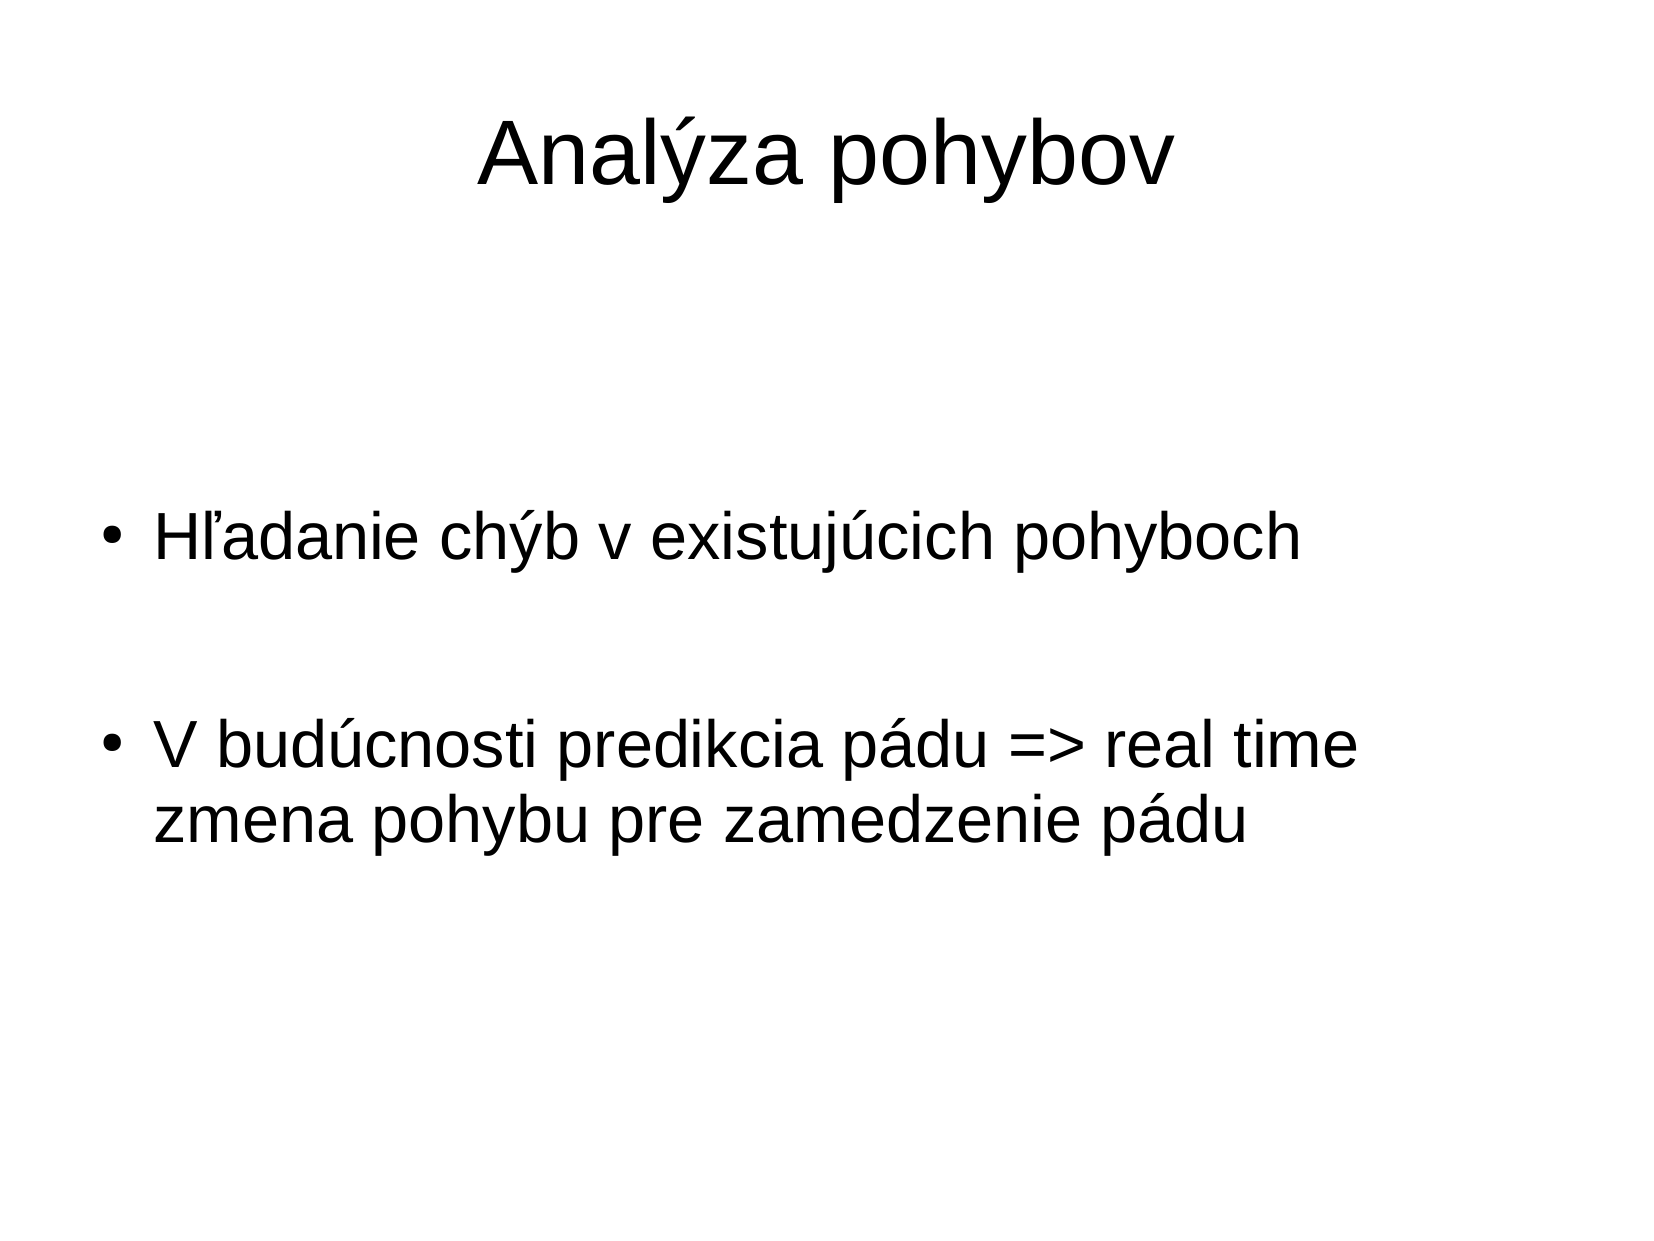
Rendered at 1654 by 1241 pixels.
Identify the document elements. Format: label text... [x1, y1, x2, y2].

list Hľadanie chýb v existujúcich pohyboch V budúcnosti predikcia pádu => real time zmena pohybu pre zamedzenie pádu [82, 290, 1571, 1094]
title Analýza pohybov [82, 56, 1571, 250]
